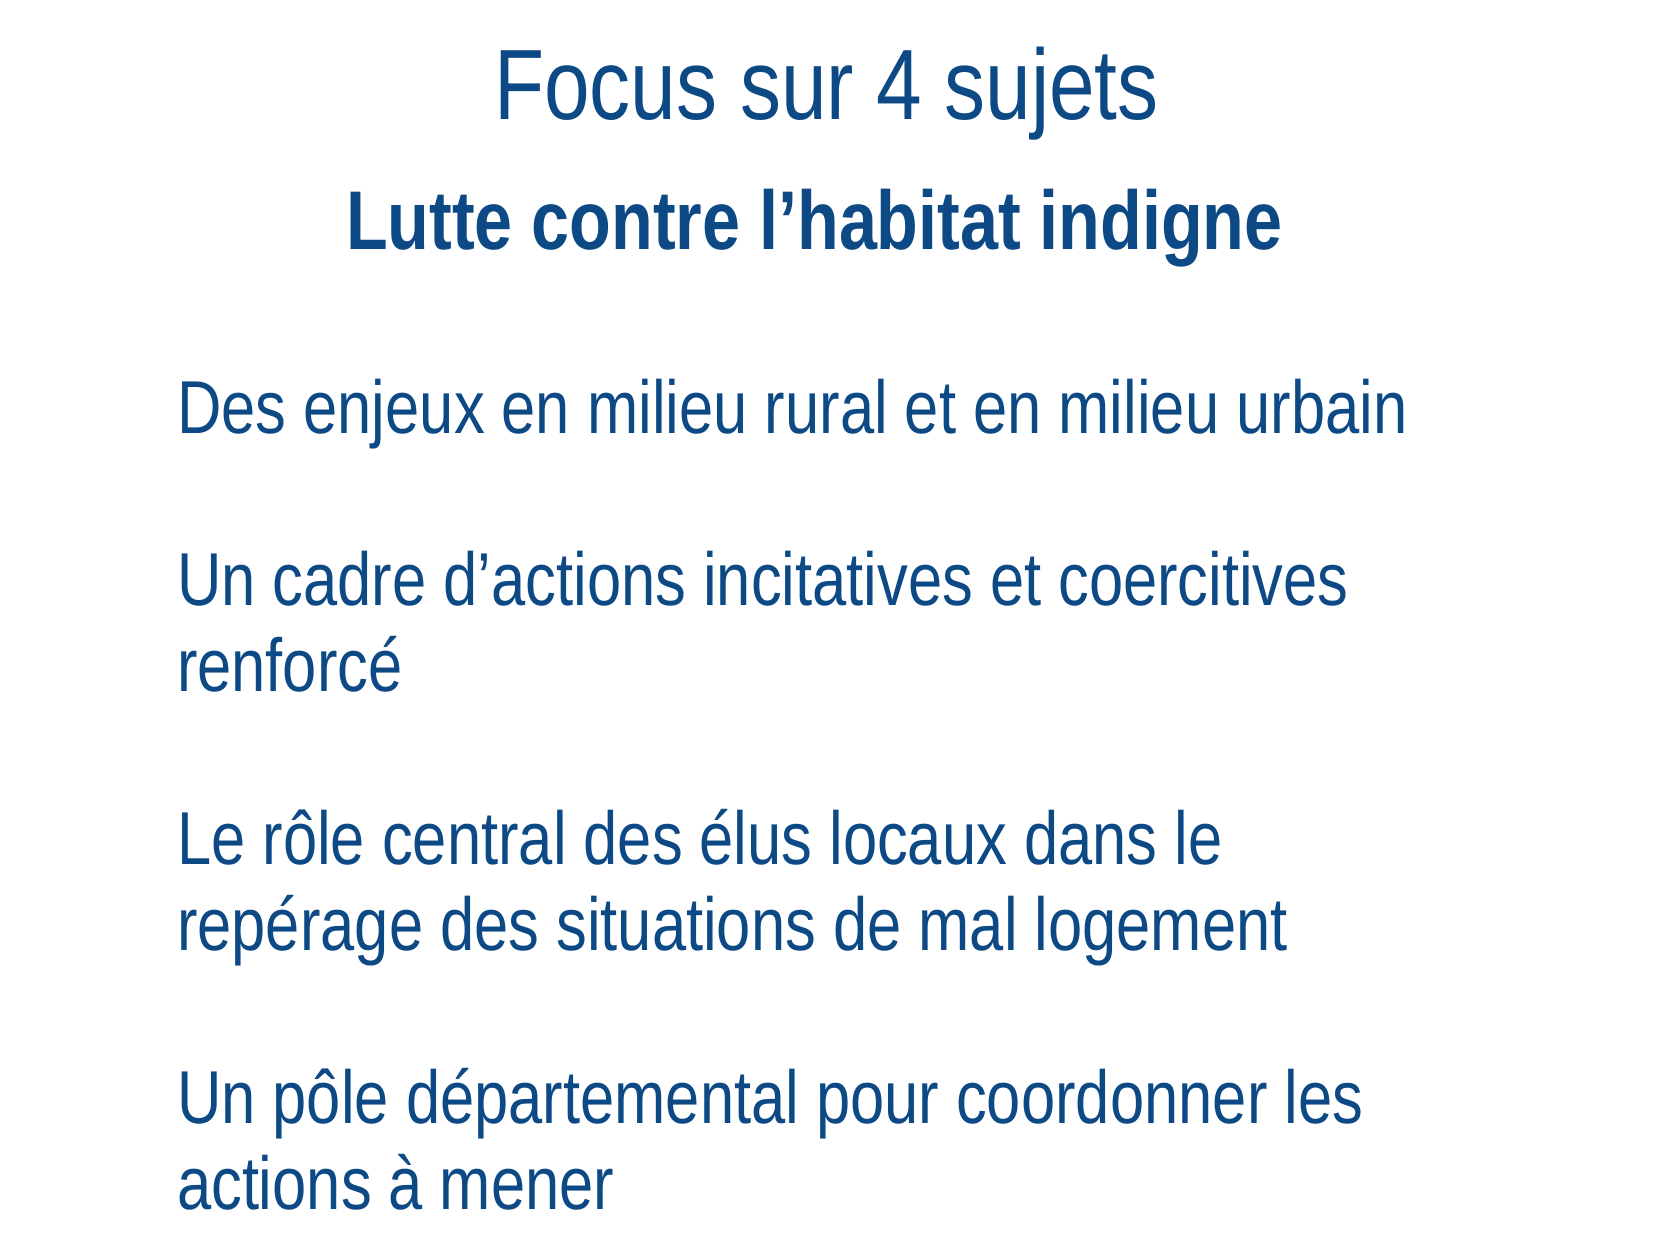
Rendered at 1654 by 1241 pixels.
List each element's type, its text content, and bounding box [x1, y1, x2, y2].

list Lutte contre l’habitat indigne Des enjeux en milieu rural et en milieu urbain Un cadre d’actions incitatives et coercitives renforcé Le rôle central des élus locaux dans le repérage des situations de mal logement Un pôle départemental pour coordonner les actions à mener [141, 171, 1453, 1241]
title Focus sur 4 sujets [82, 25, 1571, 141]
